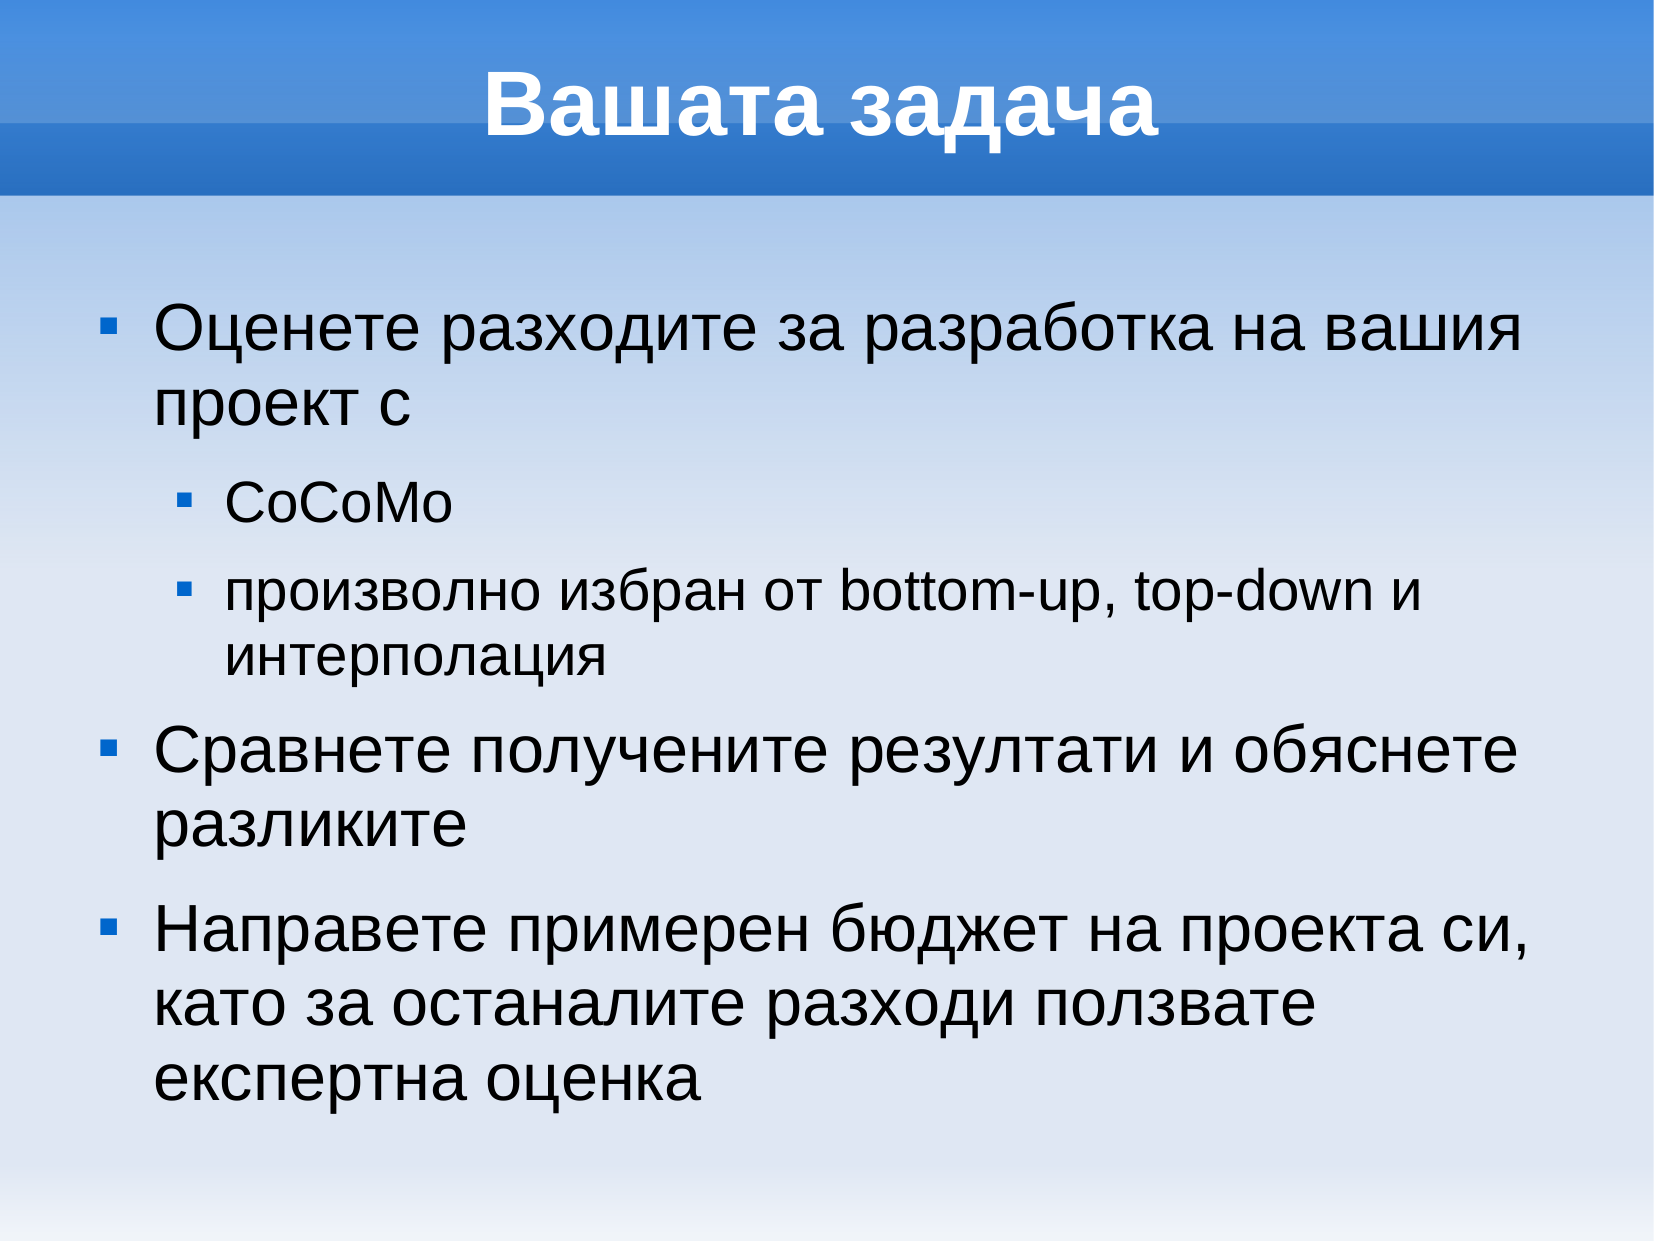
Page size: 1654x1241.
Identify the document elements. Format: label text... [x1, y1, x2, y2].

list Оценете разходите за разработка на вашия проект с CoCoMo произволно избран от bottom-up, top-down и интерполация Сравнете получените резултати и обяснете разликите Направете примерен бюджет на проекта си, като за останалите разходи ползвате експертна оценка [82, 290, 1571, 1115]
title Вашата задача [76, 0, 1565, 208]
picture [0, 0, 1654, 1241]
